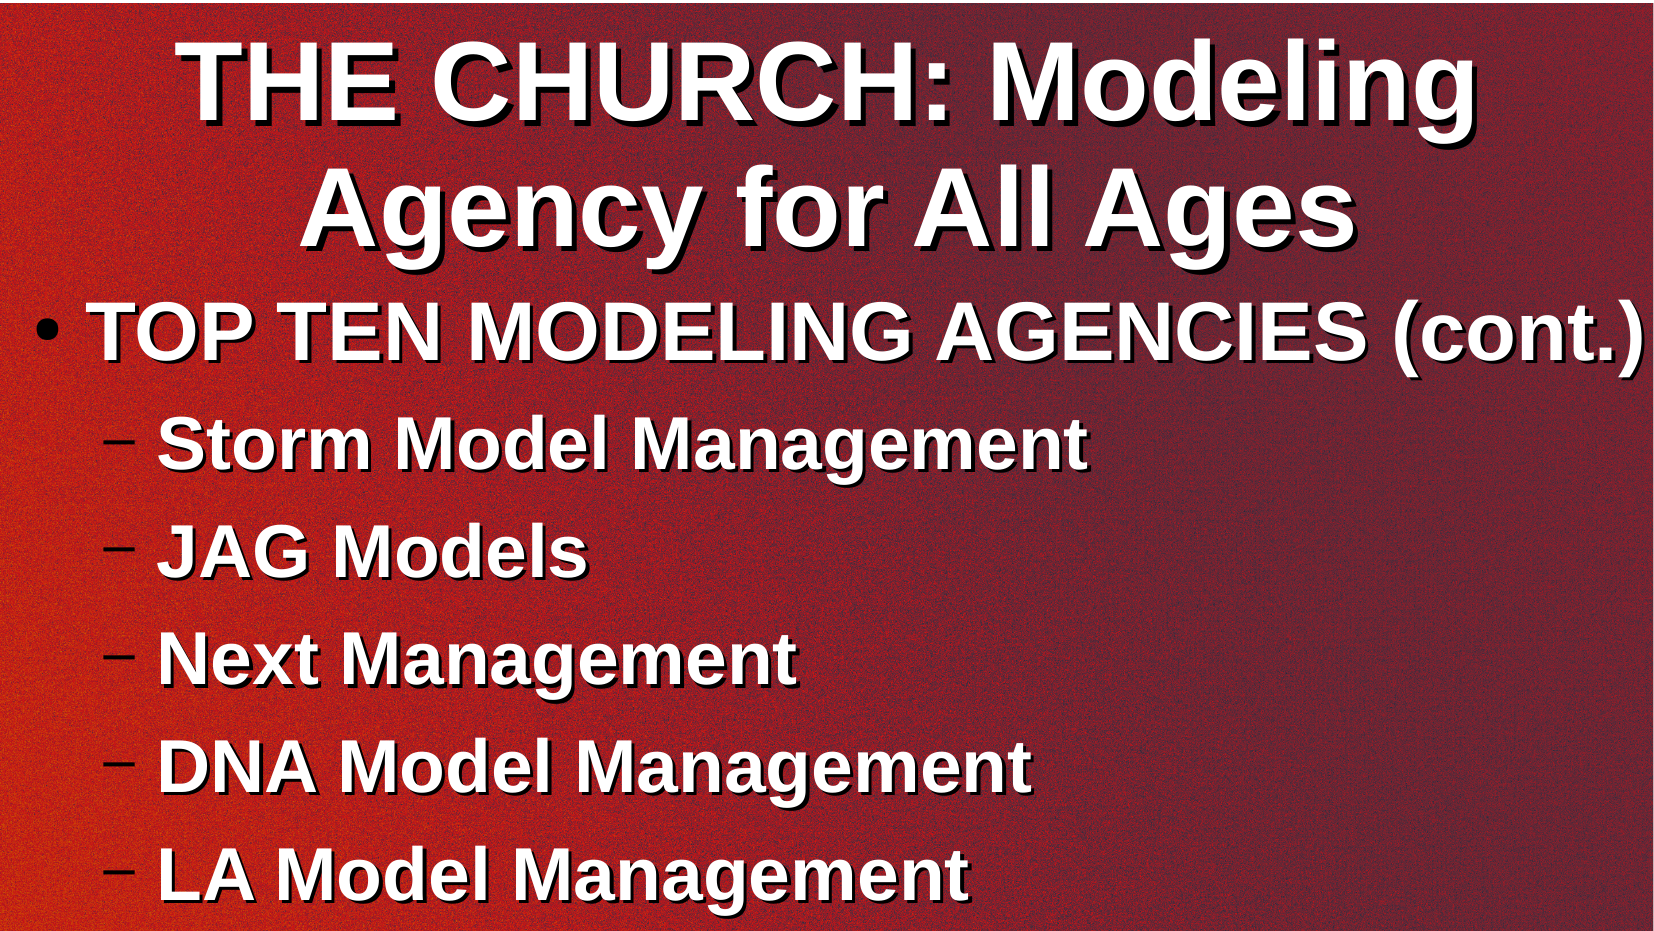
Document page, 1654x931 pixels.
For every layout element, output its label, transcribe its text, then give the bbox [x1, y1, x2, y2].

list TOP TEN MODELING AGENCIES (cont.) Storm Model Management JAG Models Next Management DNA Model Management LA Model Management [15, 285, 1651, 931]
title THE CHURCH: Modeling Agency for All Ages [1, 18, 1654, 271]
picture [0, 3, 1654, 931]
